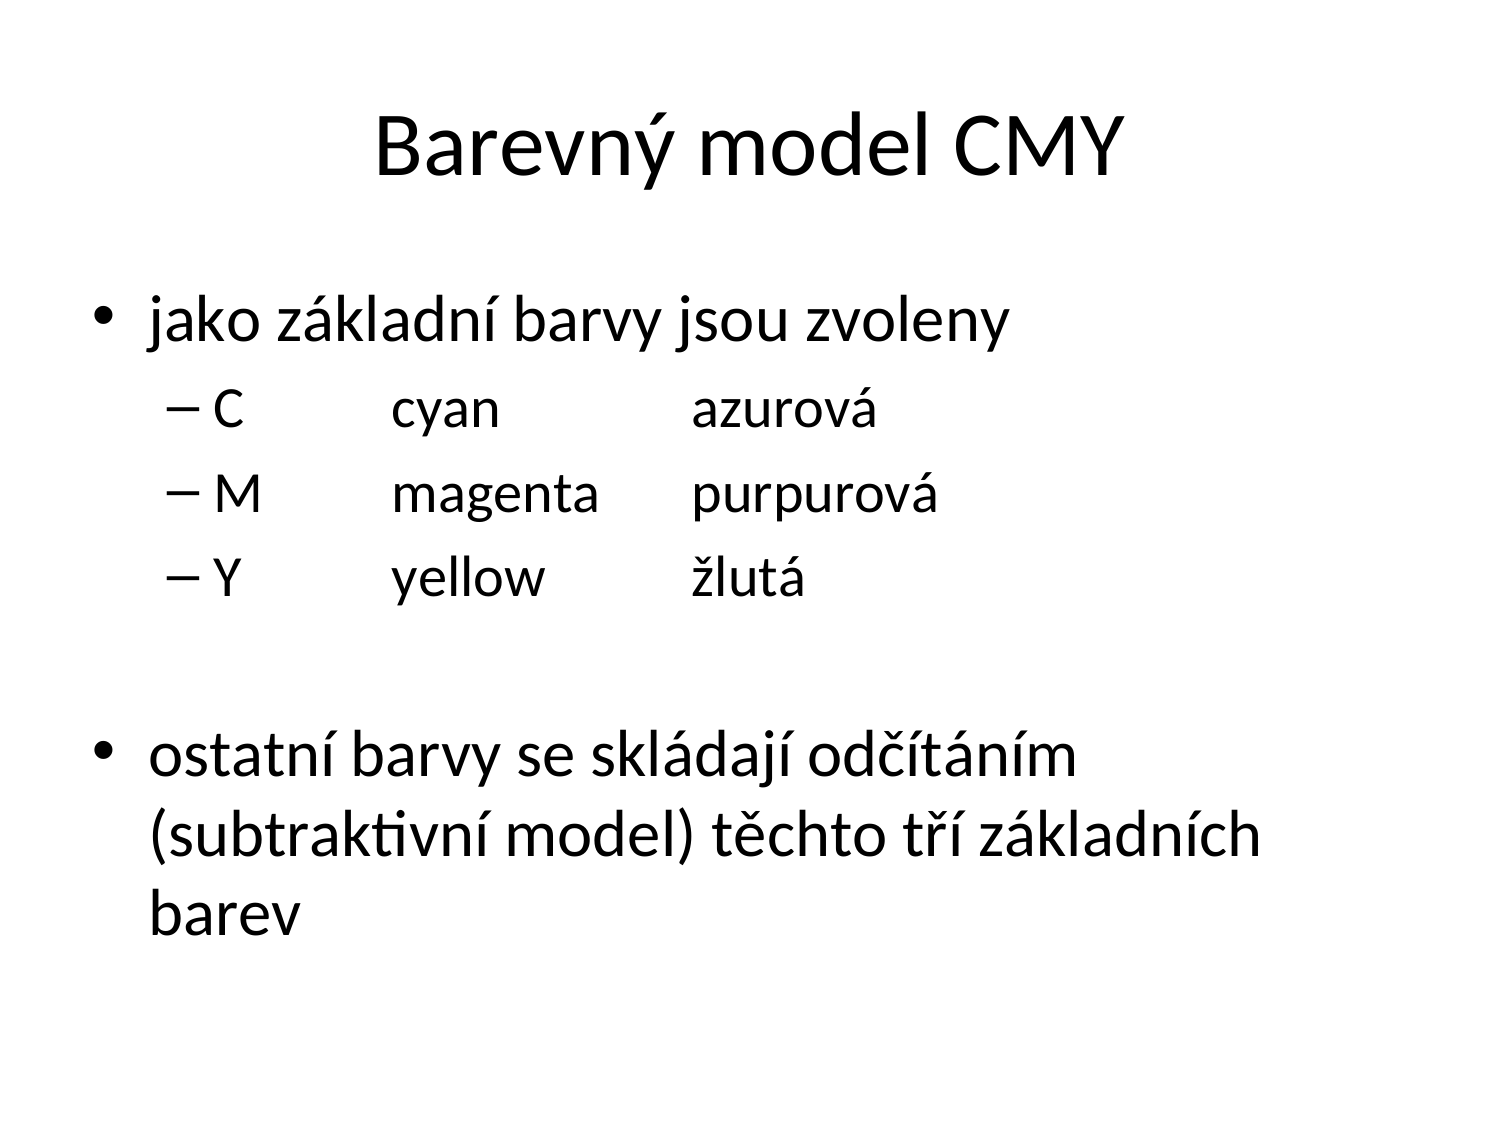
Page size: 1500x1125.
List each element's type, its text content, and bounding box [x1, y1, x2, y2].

title Barevný model CMY [75, 45, 1426, 233]
list jako základní barvy jsou zvoleny C cyan azurová M magenta purpurová Y yellow žlutá ostatní barvy se skládají odčítáním (subtraktivní model) těchto tří základních barev [76, 267, 1427, 1010]
